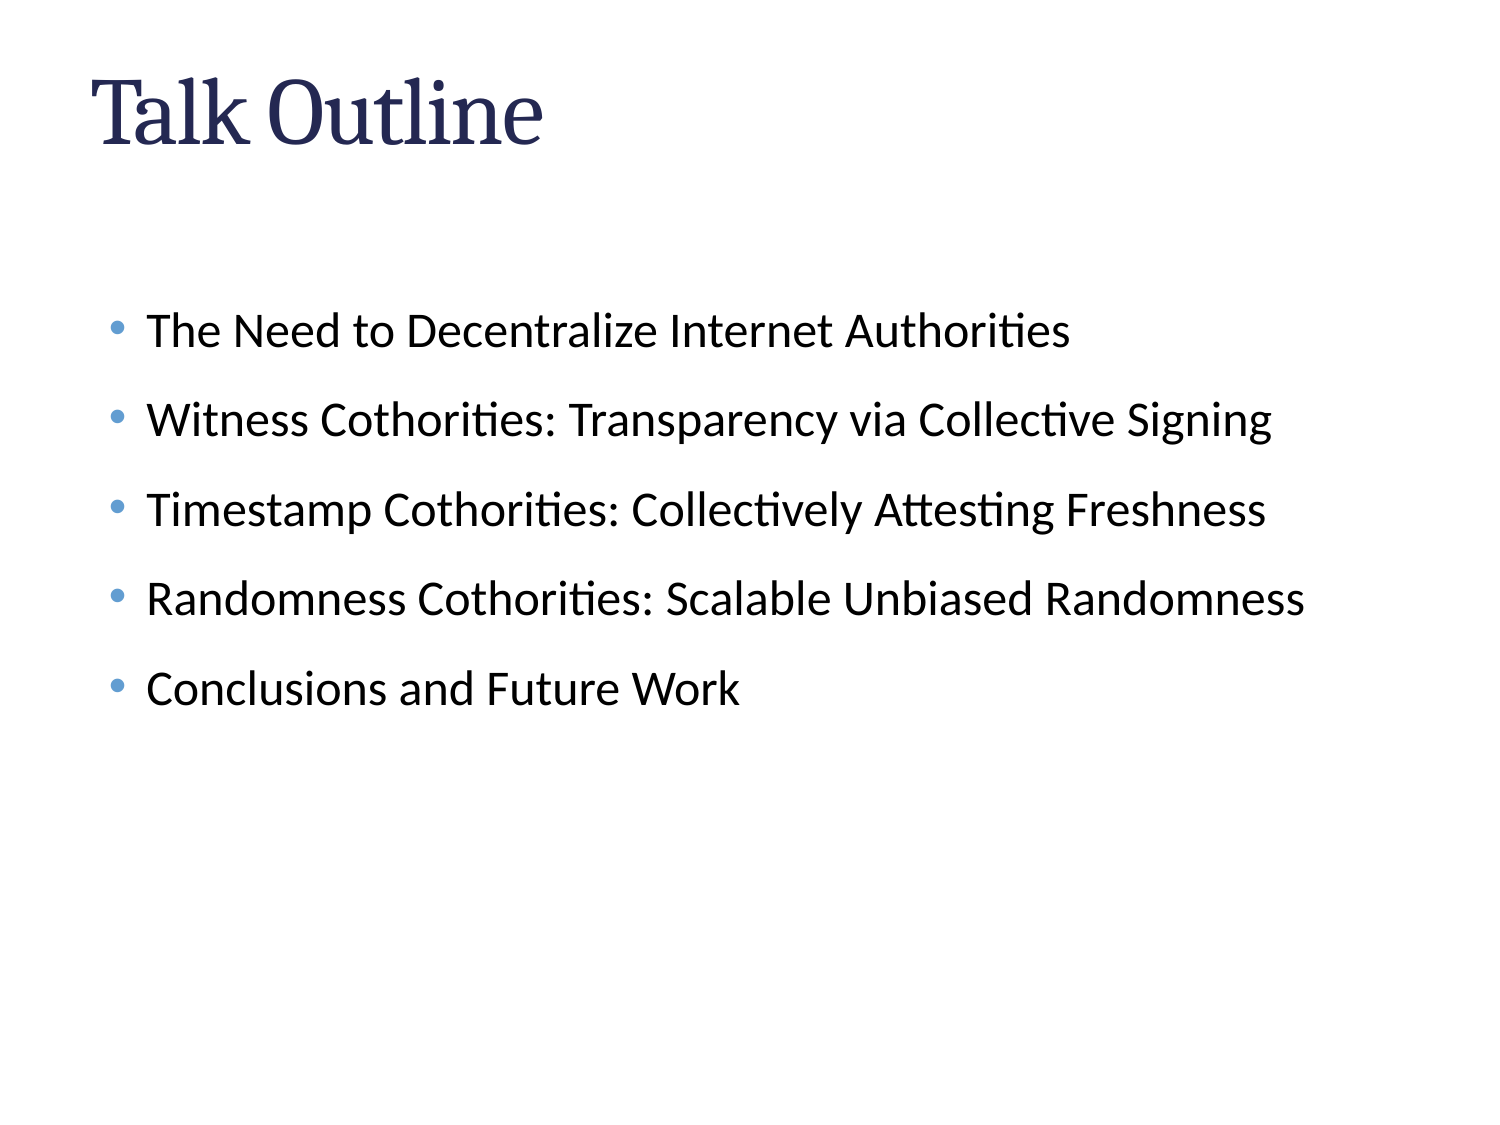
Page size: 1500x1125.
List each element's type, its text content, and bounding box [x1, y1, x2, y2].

list The Need to Decentralize Internet Authorities Witness Cothorities: Transparency via Collective Signing Timestamp Cothorities: Collectively Attesting Freshness Randomness Cothorities: Scalable Unbiased Randomness Conclusions and Future Work [75, 200, 1325, 1063]
title Talk Outline [75, 12, 1325, 200]
